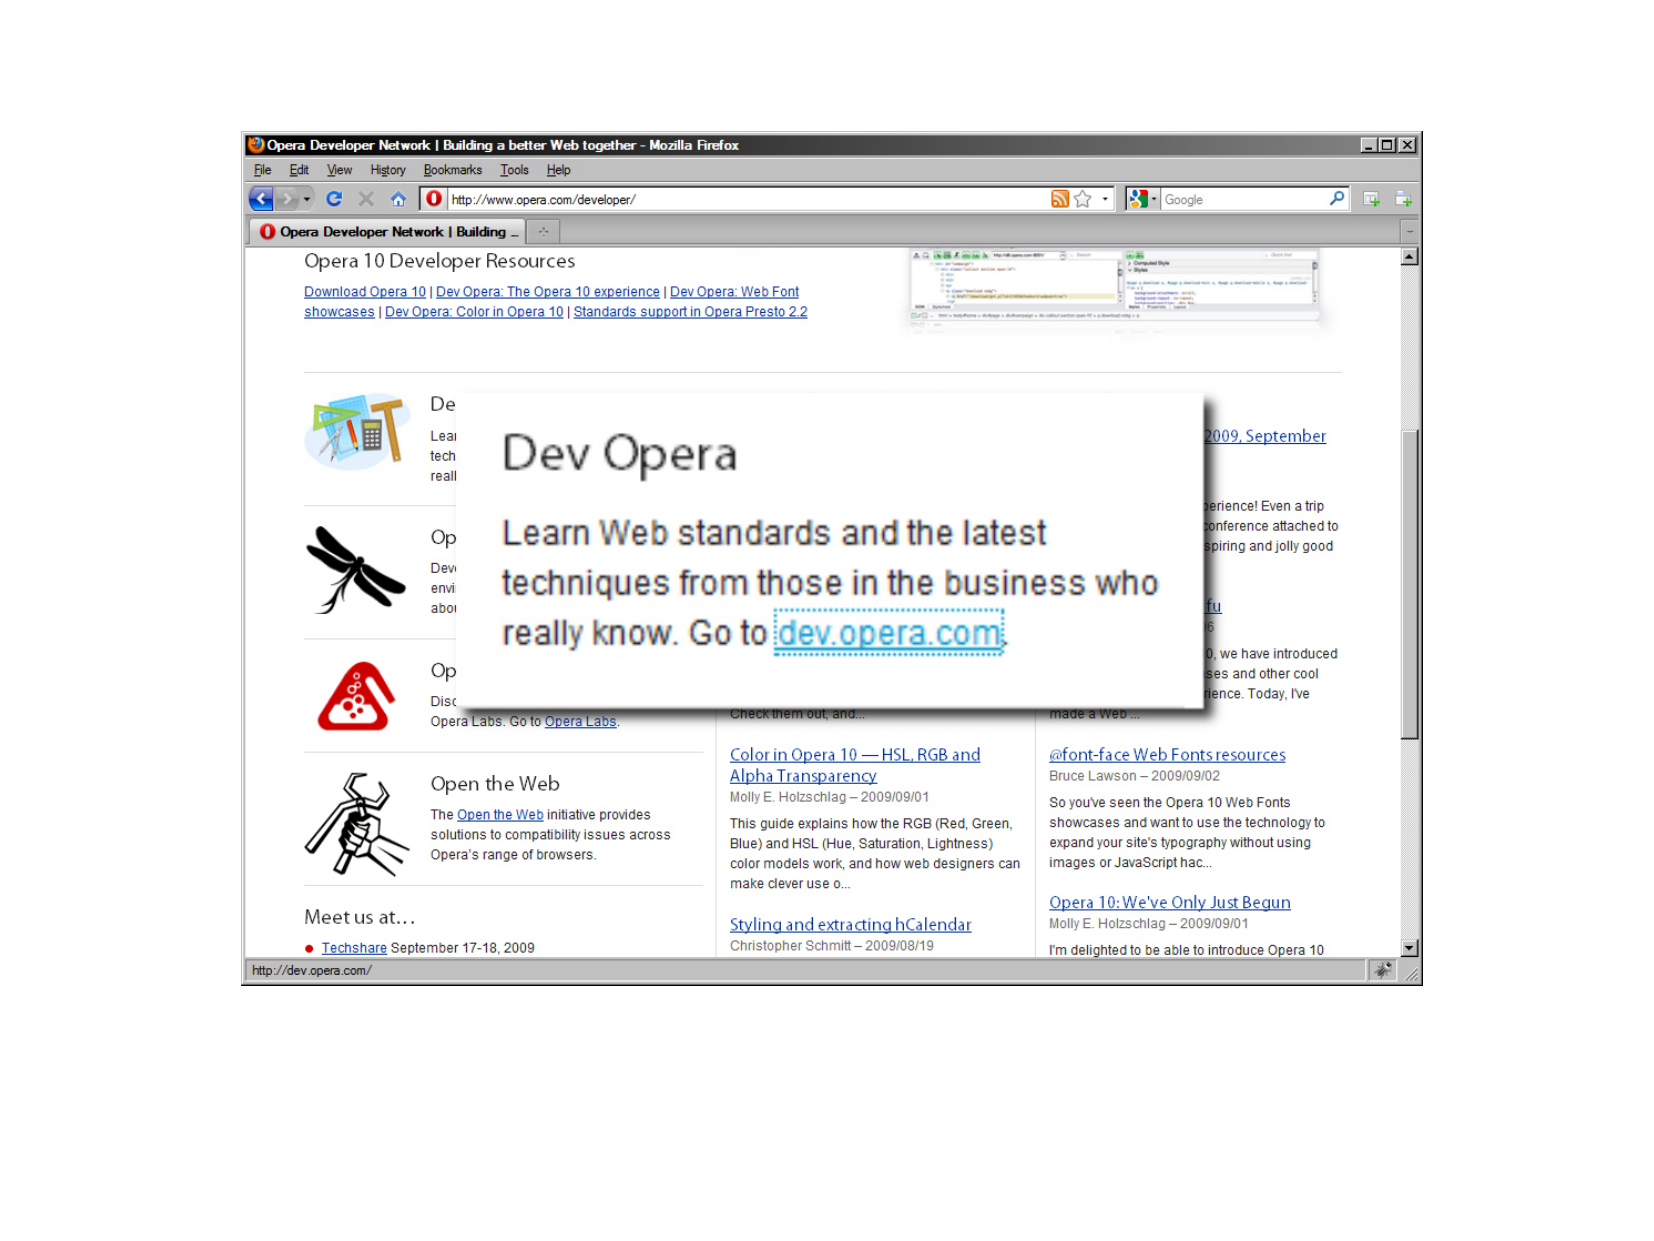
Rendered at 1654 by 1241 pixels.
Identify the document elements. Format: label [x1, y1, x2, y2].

picture [241, 131, 1423, 986]
